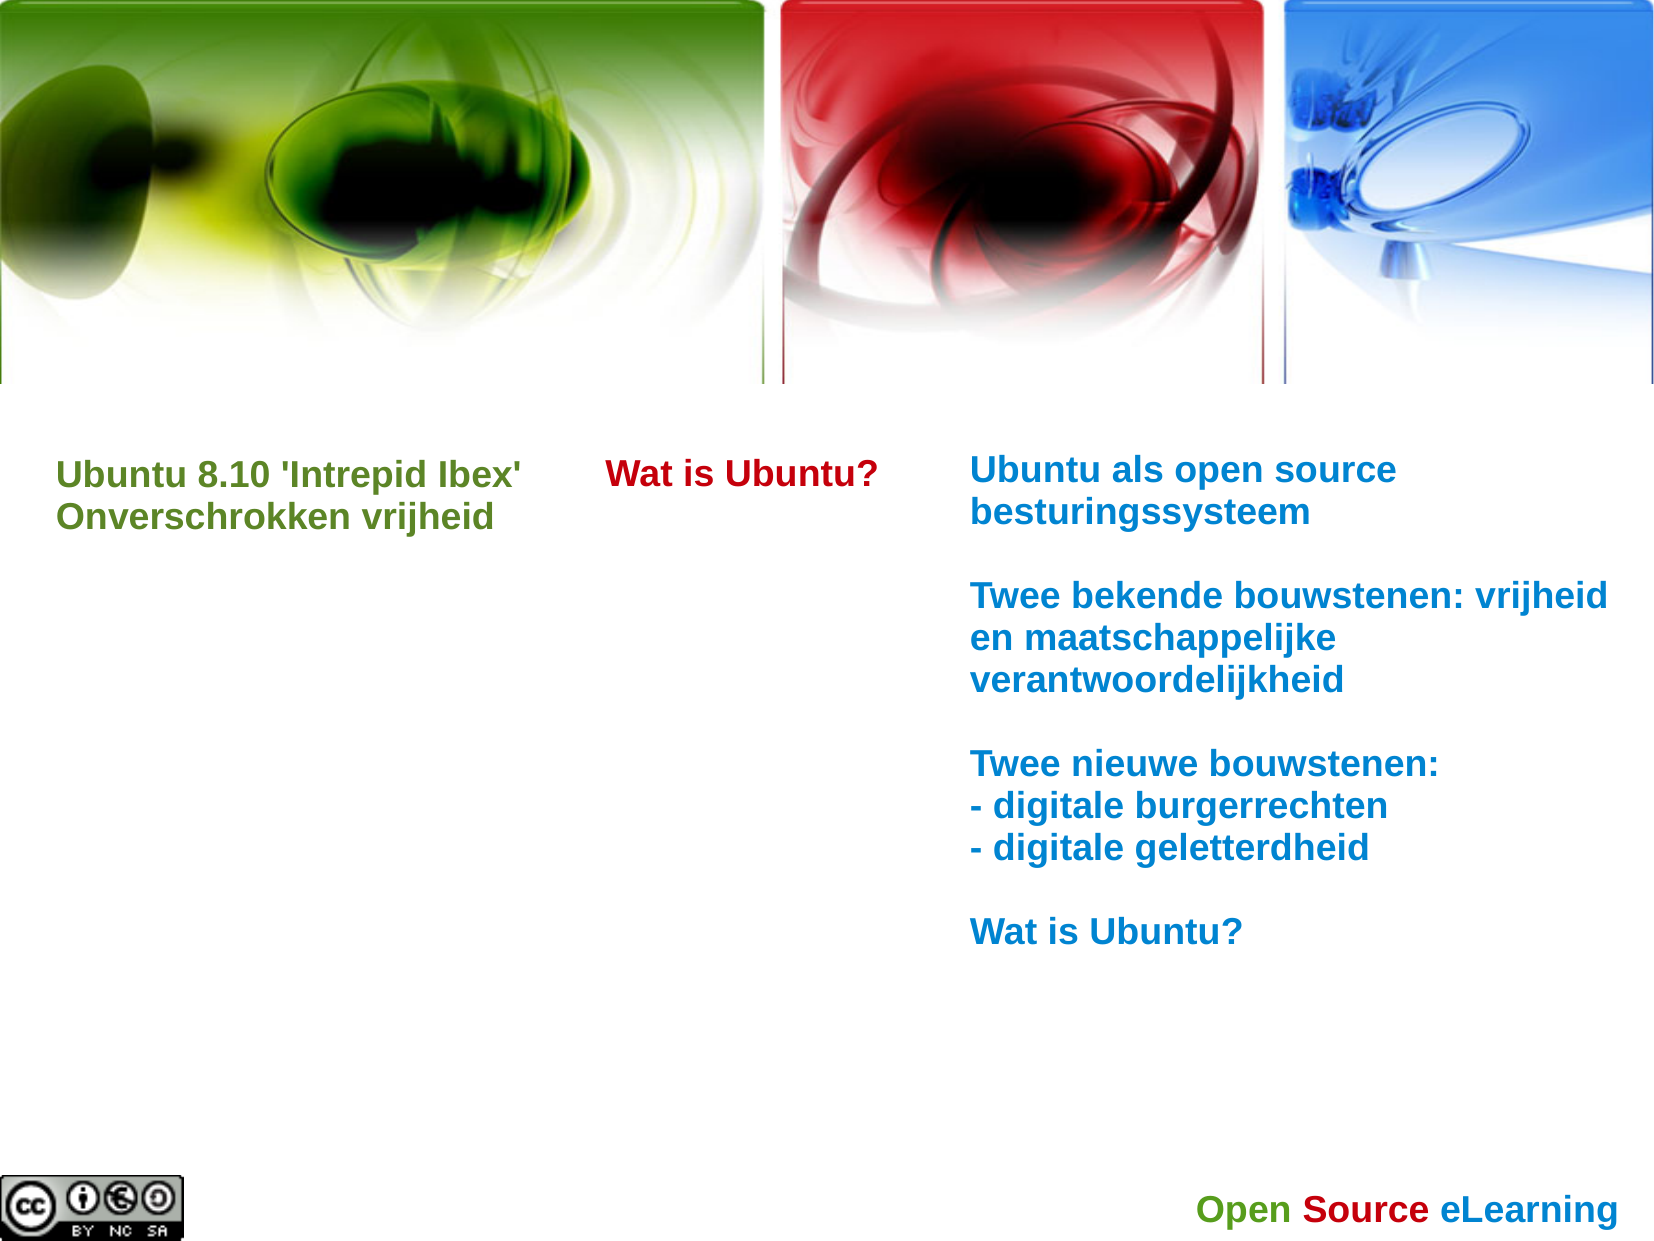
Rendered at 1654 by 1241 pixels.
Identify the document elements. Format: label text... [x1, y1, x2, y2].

picture [0, 0, 1654, 384]
text_box Ubuntu 8.10 'Intrepid Ibex' Onverschrokken vrijheid [41, 446, 694, 548]
text_box Ubuntu als open source besturingssysteem Twee bekende bouwstenen: vrijheid en maatschappelijke verantwoordelijkheid Twee nieuwe bouwstenen: - digitale burgerrechten - digitale geletterdheid Wat is Ubuntu? [955, 441, 1654, 975]
picture [0, 1175, 184, 1241]
text_box Open Source eLearning [1181, 1181, 1654, 1240]
text_box Wat is Ubuntu? [590, 445, 1131, 504]
